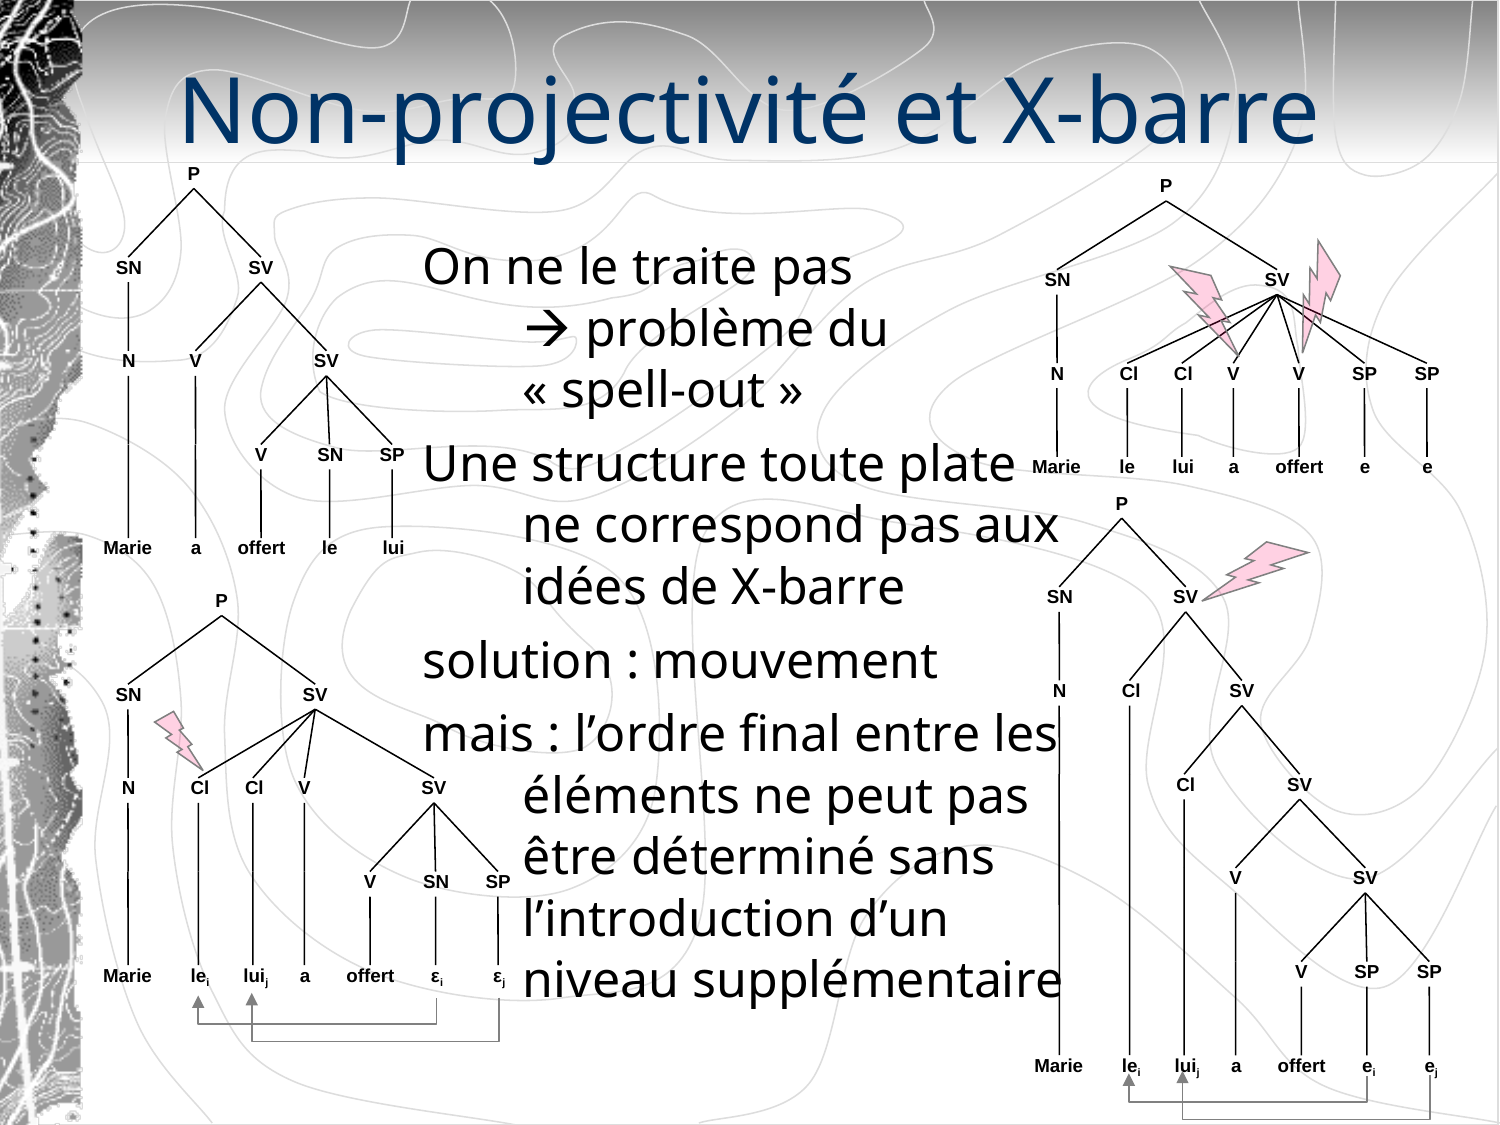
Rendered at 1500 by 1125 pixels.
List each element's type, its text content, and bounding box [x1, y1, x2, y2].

text_box ej [1424, 1055, 1439, 1080]
text_box e [1359, 456, 1371, 478]
text_box V [1295, 961, 1308, 983]
text_box N [122, 350, 136, 372]
text_box V [298, 777, 311, 799]
text_box Cl [1119, 363, 1139, 385]
text_box P [1115, 493, 1129, 515]
text_box SV [248, 257, 274, 279]
text_box [1302, 240, 1341, 354]
text_box SV [1352, 867, 1378, 889]
text_box SP [1416, 961, 1443, 983]
text_box SN [1046, 586, 1073, 609]
text_box SN [423, 871, 450, 893]
text_box Cl [1176, 774, 1196, 796]
text_box V [1292, 363, 1306, 385]
text_box SP [1352, 363, 1378, 385]
text_box a [1228, 456, 1240, 478]
text_box Cl [244, 777, 264, 799]
text_box Cl [190, 777, 210, 799]
text_box V [363, 871, 377, 893]
text_box SN [317, 444, 344, 466]
text_box P [187, 163, 201, 185]
text_box εi [430, 965, 444, 990]
text_box [154, 711, 204, 771]
list On ne le traite pas  problème du « spell-out » Une structure toute plate ne correspond pas aux idées de X-barre solution : mouvement mais : l’ordre final entre les éléments ne peut pas être déterminé sans l’introduction d’un niveau supplémentaire [408, 227, 1080, 984]
text_box V [1229, 867, 1243, 889]
text_box V [254, 444, 268, 466]
text_box lui [1172, 456, 1195, 478]
text_box SN [115, 257, 142, 279]
text_box SV [1229, 680, 1255, 702]
text_box SP [379, 444, 405, 466]
text_box a [190, 537, 202, 560]
text_box offert [1275, 456, 1324, 478]
text_box Cl [1173, 363, 1193, 385]
text_box εj [493, 965, 506, 990]
text_box lui [382, 537, 405, 560]
text_box Cl [1121, 680, 1141, 702]
text_box Marie [103, 537, 153, 560]
text_box ei [1362, 1055, 1376, 1080]
text_box N [121, 777, 136, 799]
text_box offert [237, 537, 286, 560]
text_box SV [421, 777, 447, 799]
text_box SN [115, 684, 142, 706]
text_box luij [1174, 1055, 1200, 1080]
text_box offert [346, 965, 395, 987]
text_box P [1159, 175, 1173, 198]
text_box N [1053, 680, 1067, 702]
text_box le [321, 537, 338, 560]
text_box SV [1287, 774, 1313, 796]
text_box offert [1277, 1055, 1326, 1077]
text_box Marie [103, 965, 153, 987]
text_box a [299, 965, 311, 987]
text_box SV [1173, 586, 1199, 609]
text_box P [215, 590, 228, 612]
text_box SN [1044, 269, 1071, 291]
text_box luij [243, 965, 269, 990]
text_box V [189, 350, 202, 372]
text_box [1201, 541, 1309, 602]
text_box e [1422, 456, 1433, 478]
text_box N [1050, 363, 1065, 385]
text_box SV [302, 684, 328, 706]
text_box SP [1414, 363, 1440, 385]
text_box V [1227, 363, 1240, 385]
text_box lei [190, 965, 210, 990]
title Non-projectivité et X-barre [75, 45, 1426, 171]
text_box SP [1354, 961, 1380, 983]
text_box le [1119, 456, 1136, 478]
text_box a [1230, 1055, 1242, 1077]
text_box SV [313, 350, 340, 372]
text_box SV [1264, 269, 1290, 291]
text_box Marie [1034, 1055, 1084, 1077]
text_box Marie [1032, 456, 1082, 478]
text_box [1170, 266, 1240, 357]
text_box SP [485, 871, 511, 893]
text_box lei [1121, 1055, 1141, 1080]
